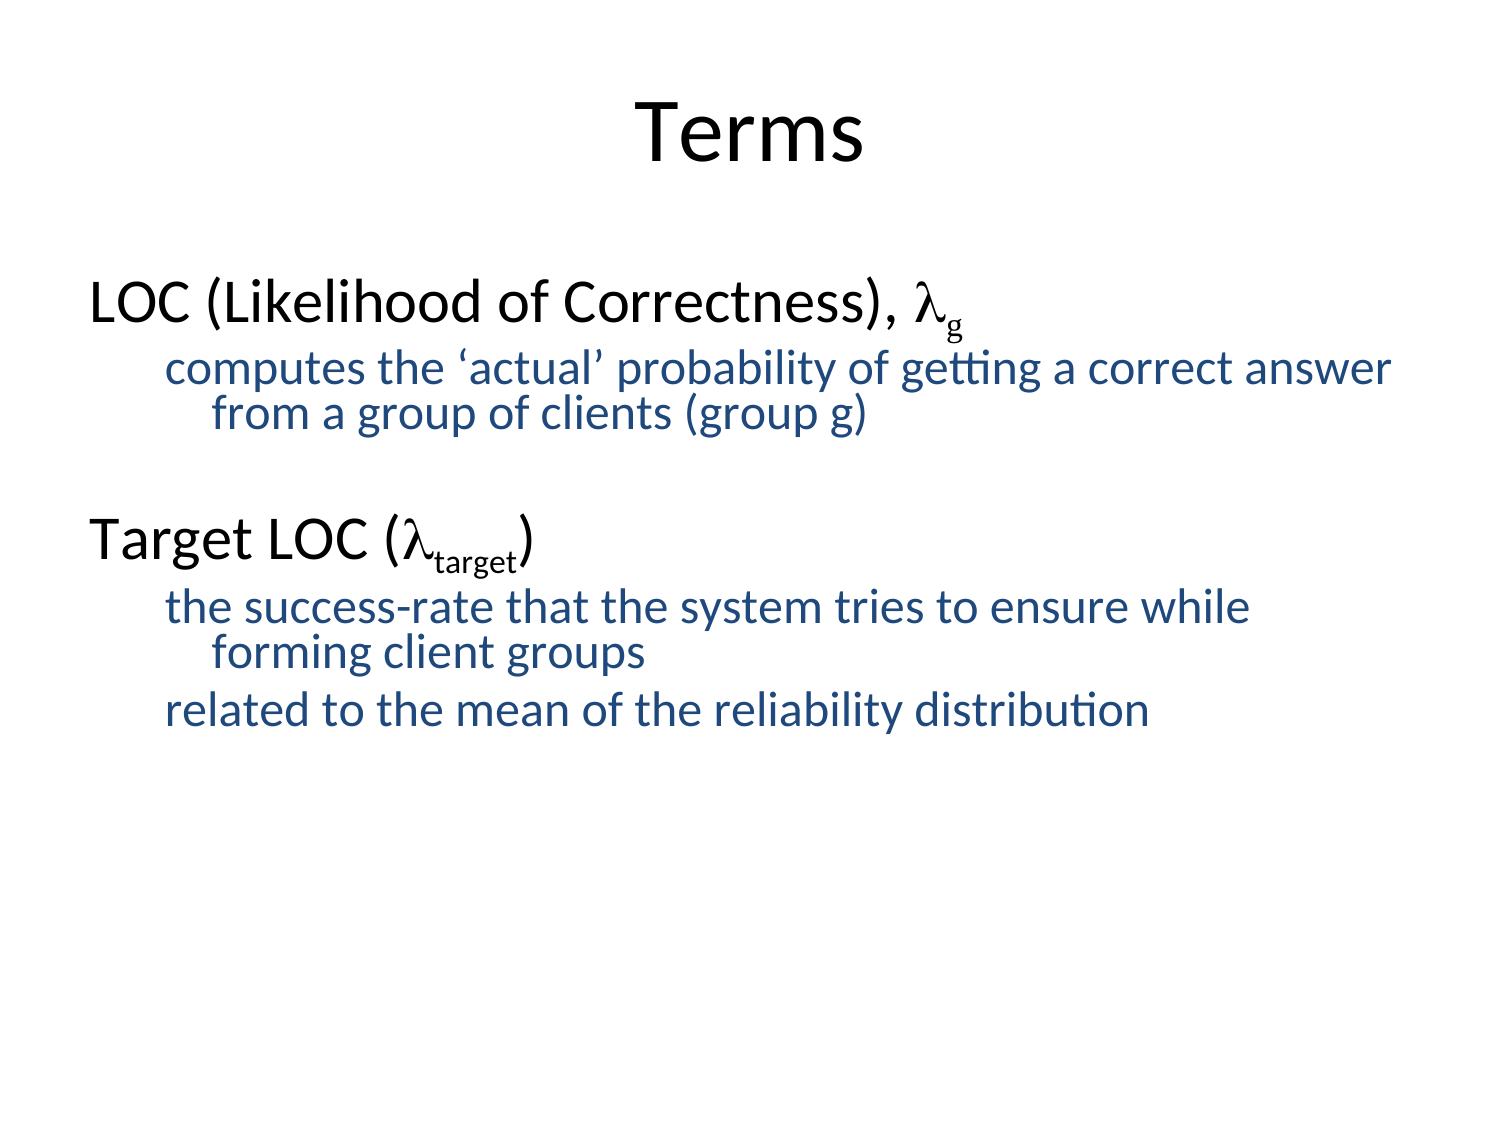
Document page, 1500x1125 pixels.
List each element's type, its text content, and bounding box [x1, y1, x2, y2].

title Terms [75, 45, 1426, 233]
list LOC (Likelihood of Correctness), g computes the ‘actual’ probability of getting a correct answer from a group of clients (group g) Target LOC (target) the success-rate that the system tries to ensure while forming client groups related to the mean of the reliability distribution [75, 262, 1426, 1006]
